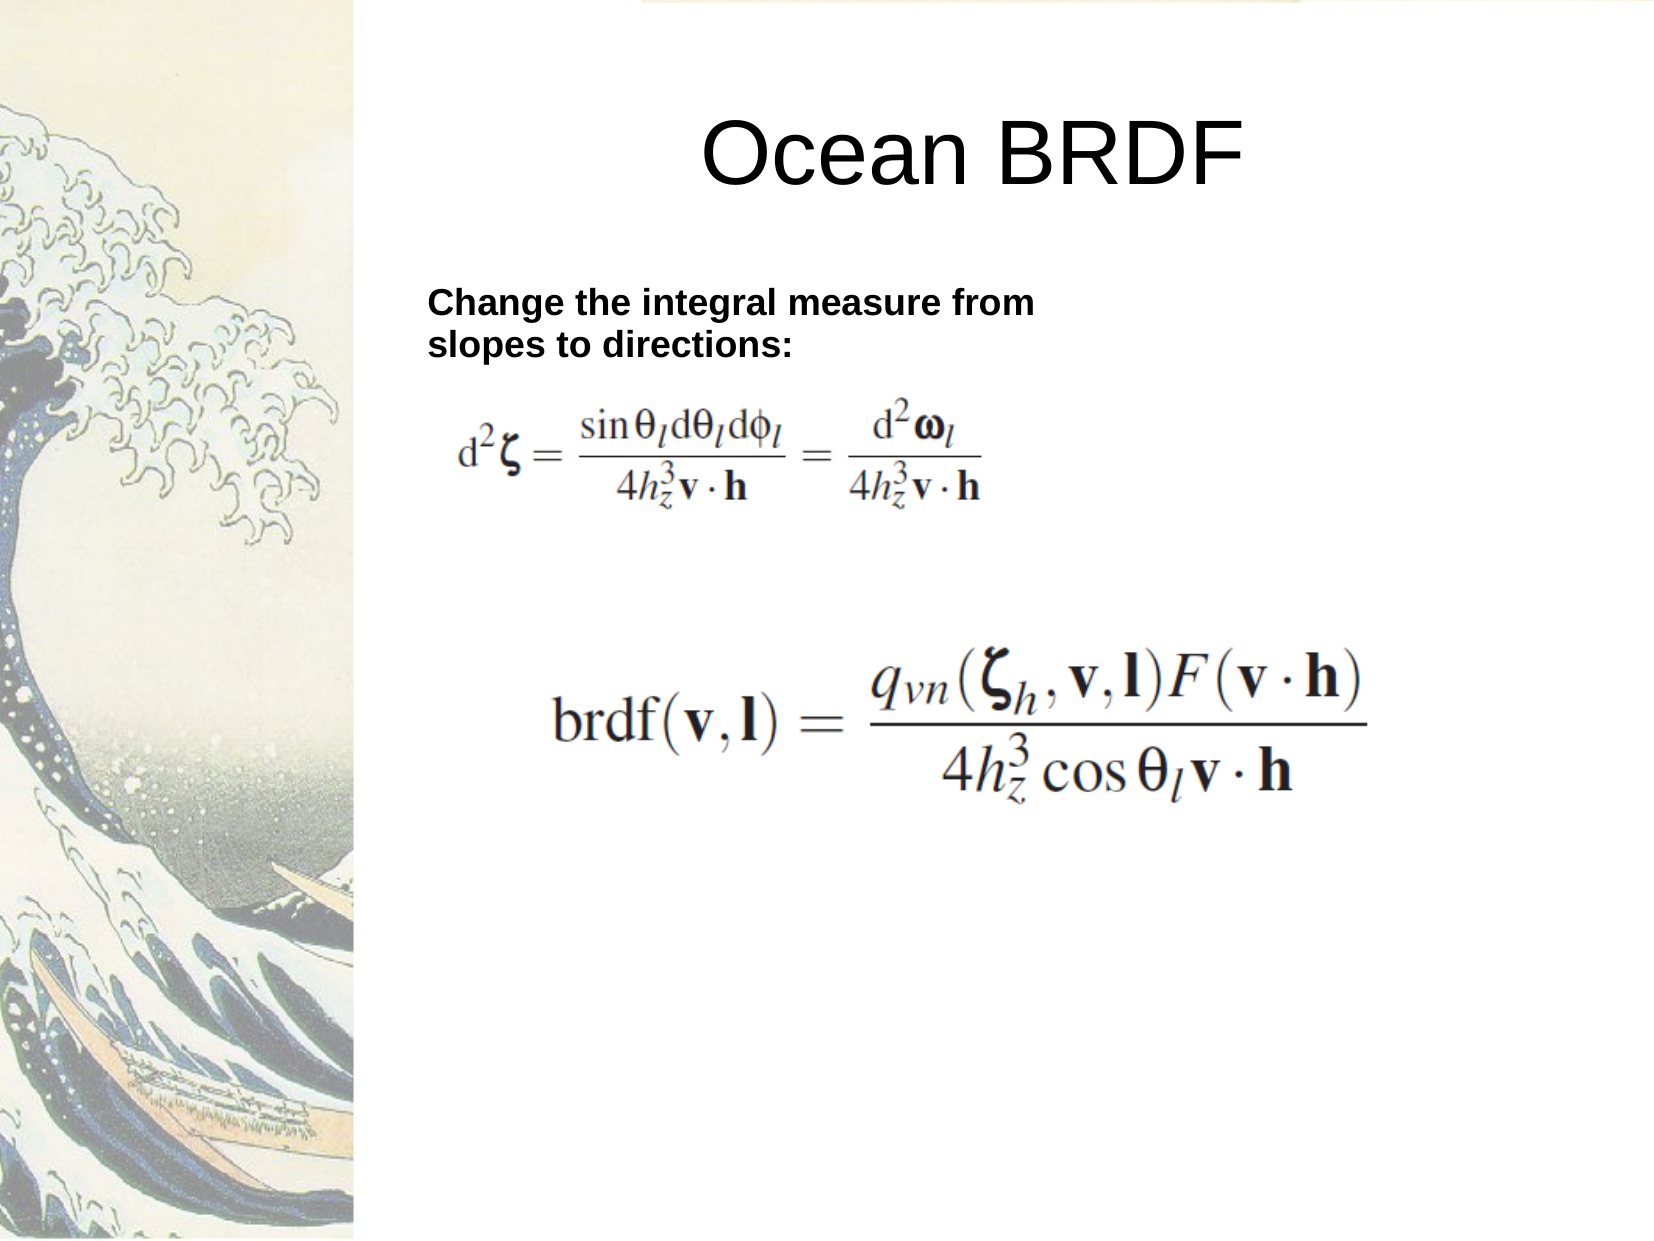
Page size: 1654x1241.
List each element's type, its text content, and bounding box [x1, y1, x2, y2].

picture [0, 0, 1654, 1241]
text_box Change the integral measure from slopes to directions: [412, 273, 1126, 376]
title Ocean BRDF [375, 49, 1571, 257]
